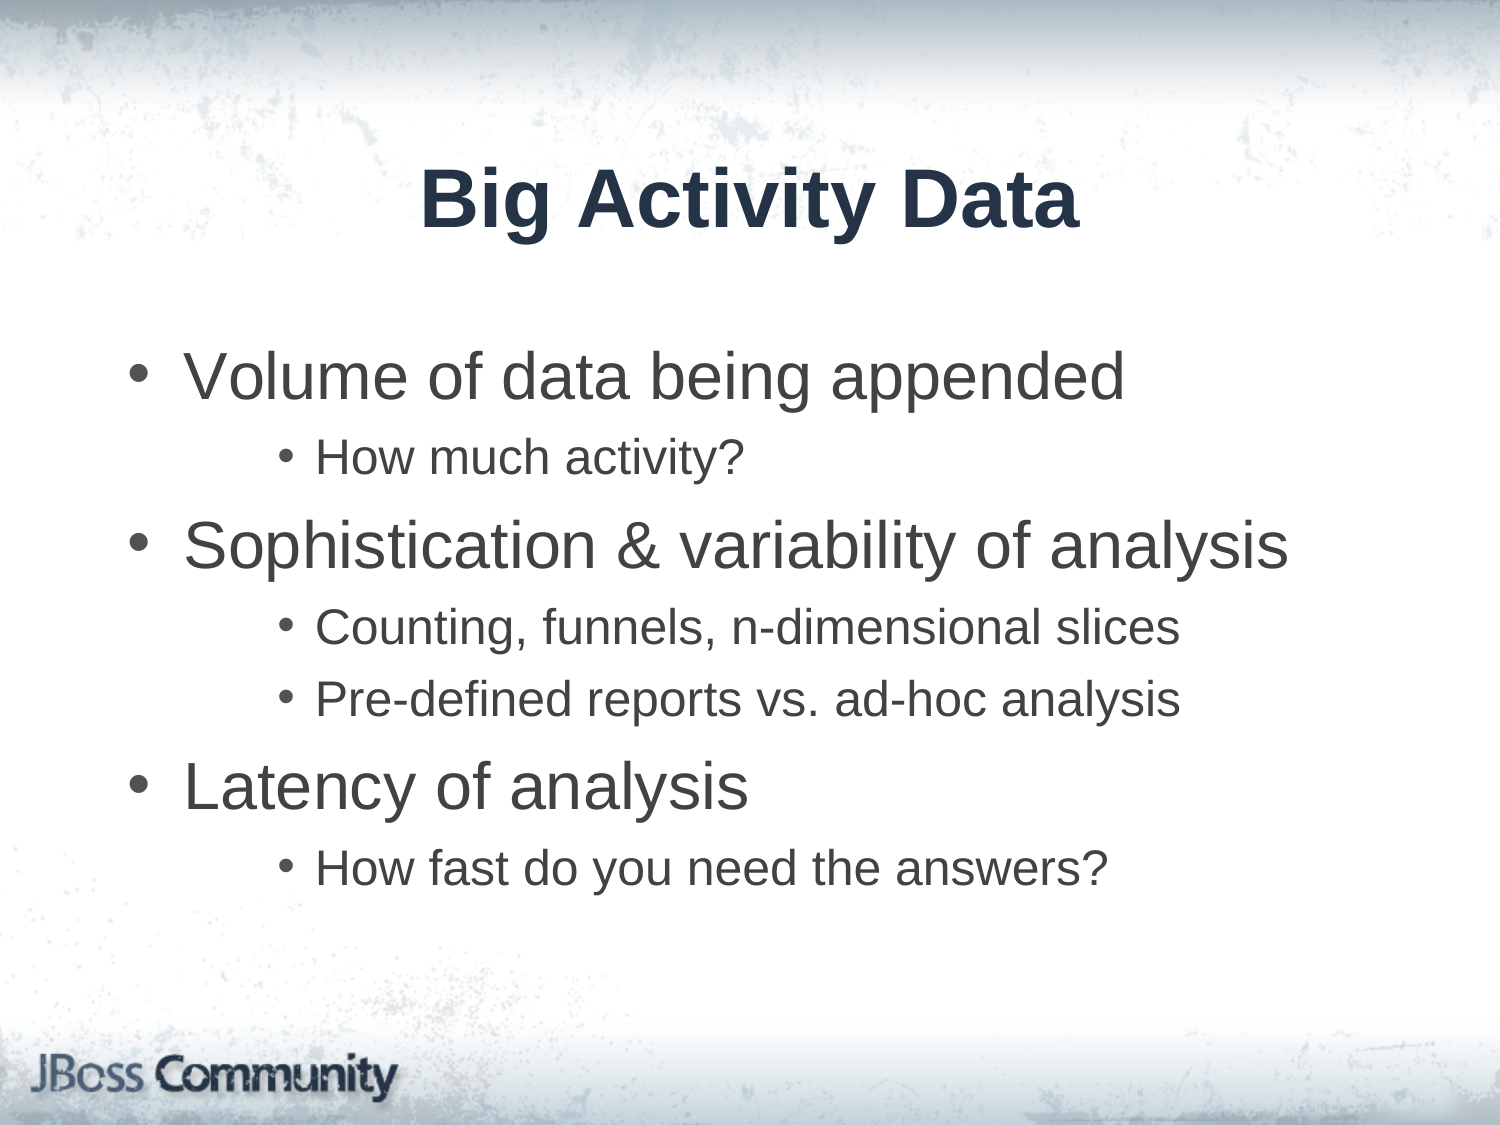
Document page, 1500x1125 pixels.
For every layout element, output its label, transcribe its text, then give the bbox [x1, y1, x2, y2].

picture [0, 0, 1500, 1125]
title Big Activity Data [112, 68, 1388, 320]
list Volume of data being appended How much activity? Sophistication & variability of analysis Counting, funnels, n-dimensional slices Pre-defined reports vs. ad-hoc analysis Latency of analysis How fast do you need the answers? [112, 324, 1388, 1001]
